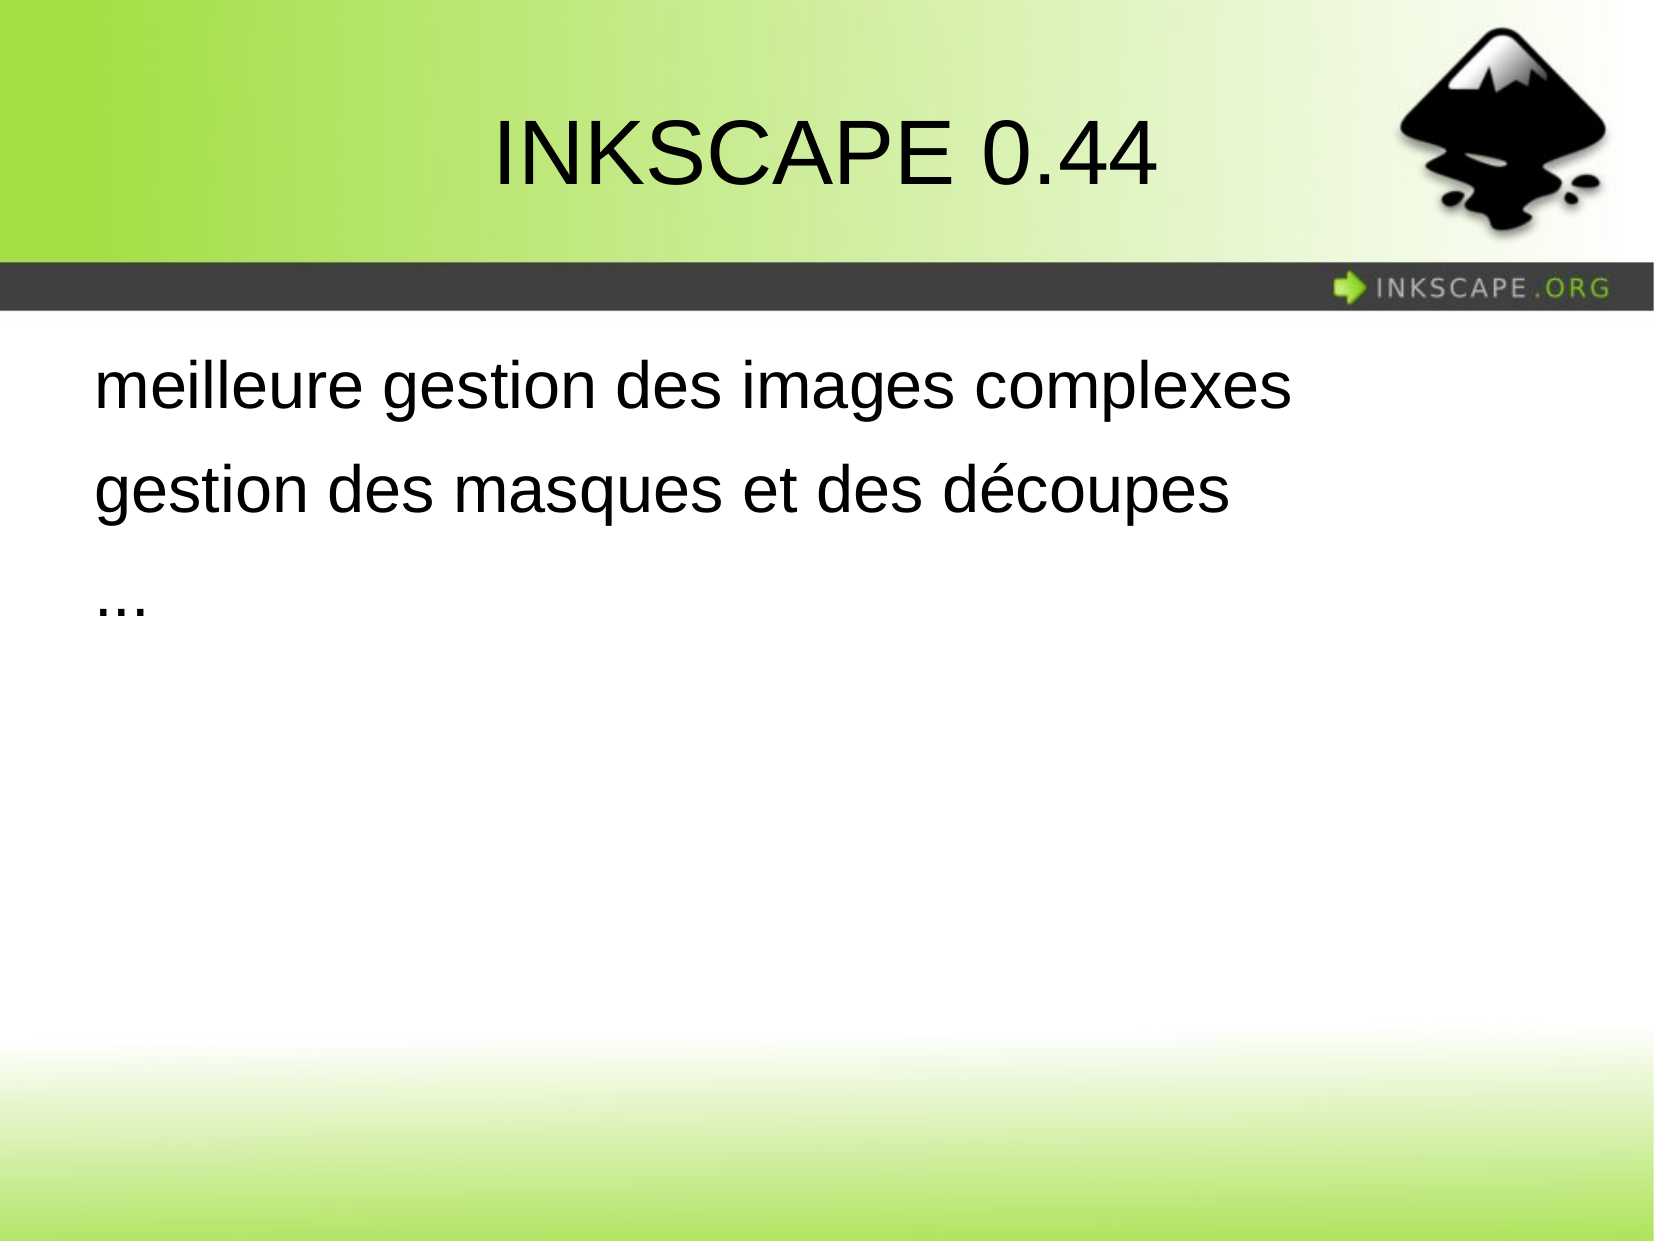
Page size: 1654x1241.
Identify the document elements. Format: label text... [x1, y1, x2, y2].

picture [0, 0, 1654, 1241]
title INKSCAPE 0.44 [82, 49, 1571, 257]
list meilleure gestion des images complexes gestion des masques et des découpes ... [76, 347, 1565, 1152]
